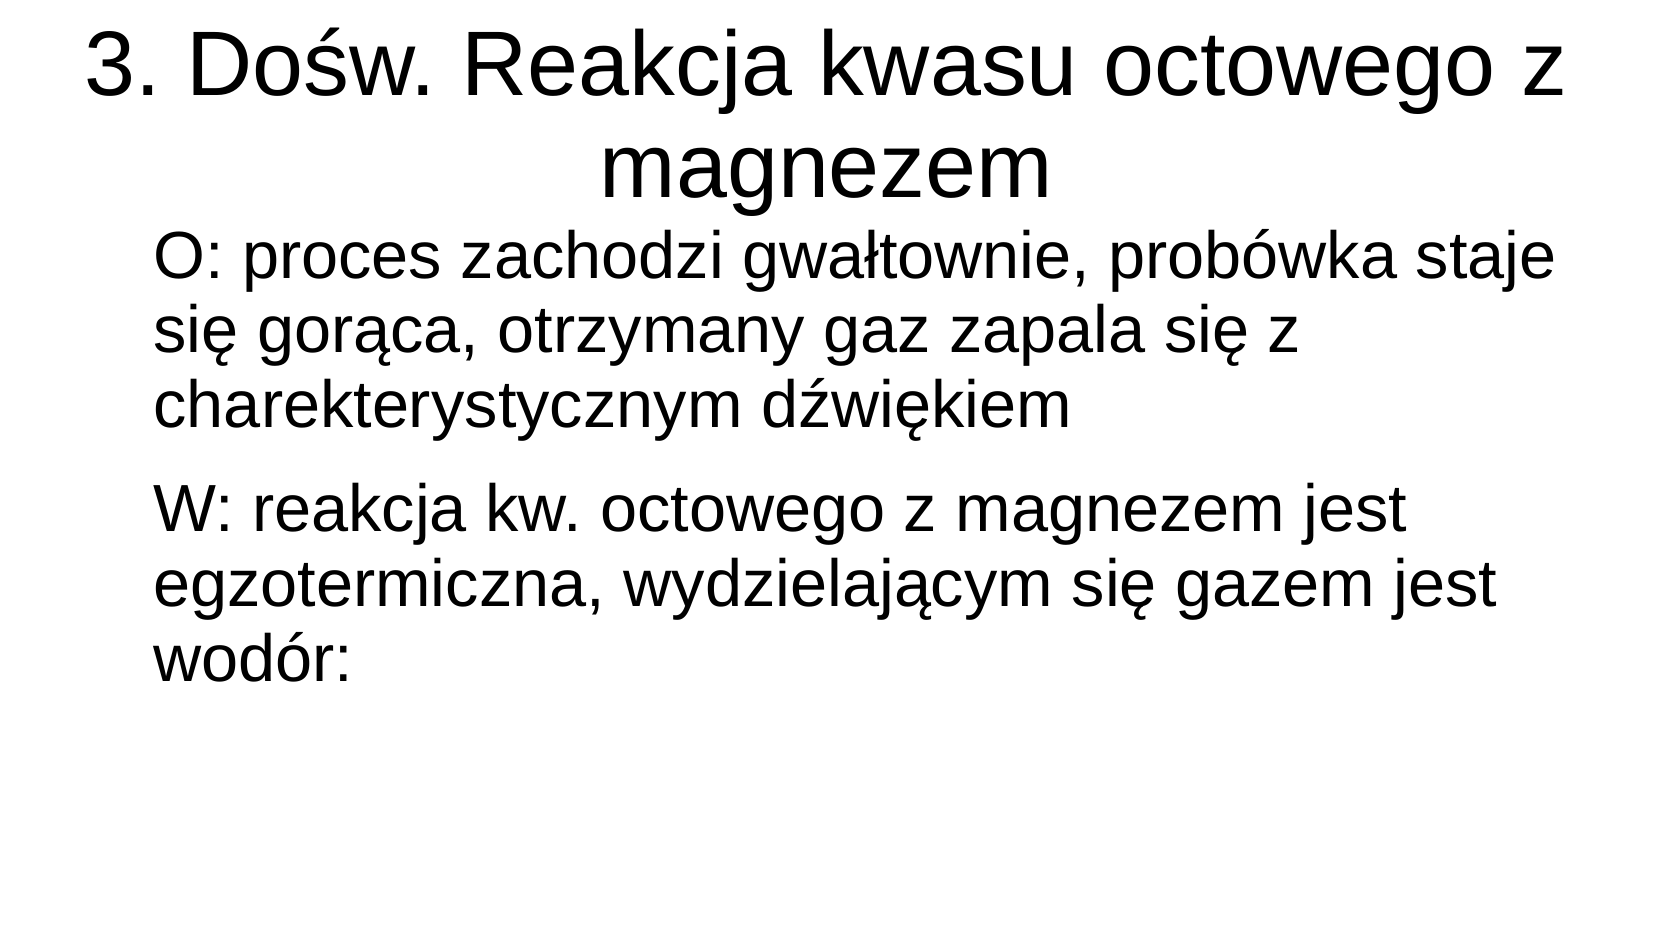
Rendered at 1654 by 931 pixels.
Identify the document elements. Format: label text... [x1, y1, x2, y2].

title 3. Dośw. Reakcja kwasu octowego z magnezem [82, 12, 1571, 217]
list O: proces zachodzi gwałtownie, probówka staje się gorąca, otrzymany gaz zapala się z charekterystycznym dźwiękiem W: reakcja kw. octowego z magnezem jest egzotermiczna, wydzielającym się gazem jest wodór: [82, 217, 1571, 758]
